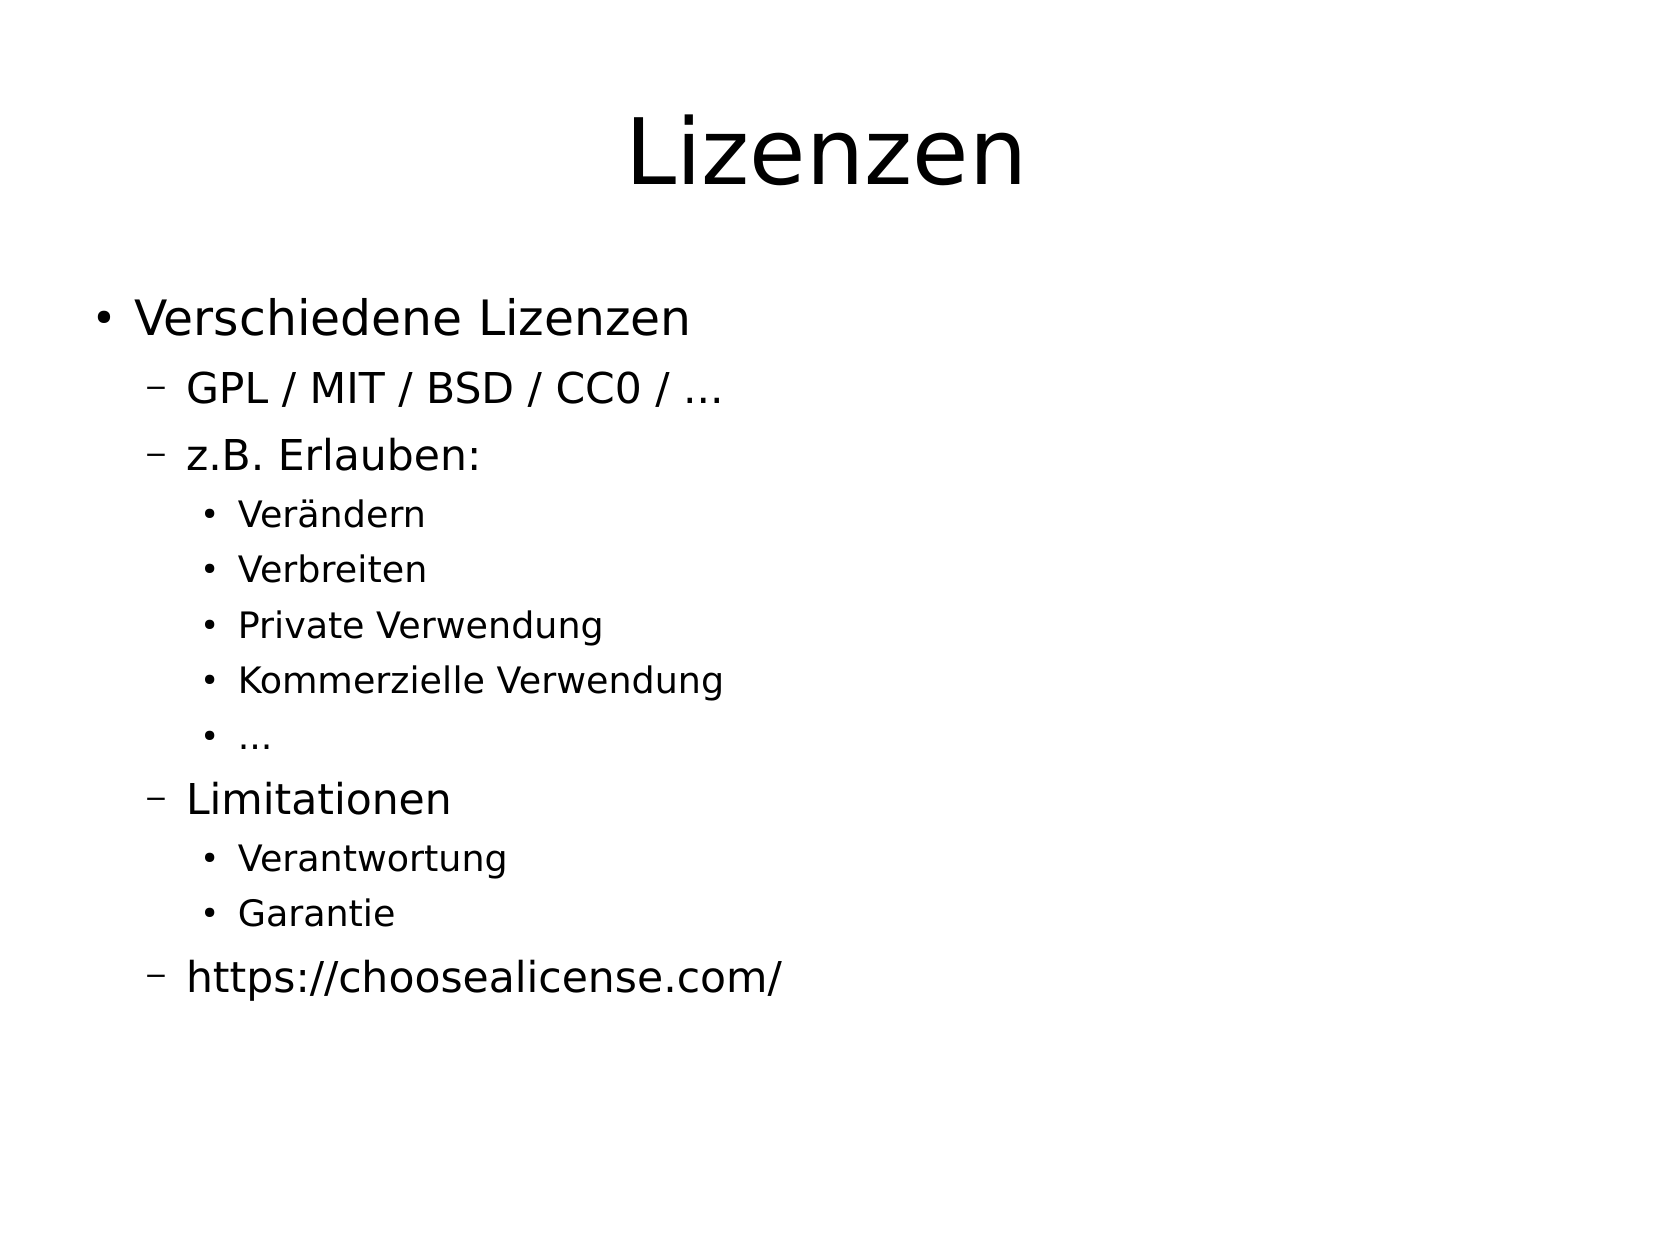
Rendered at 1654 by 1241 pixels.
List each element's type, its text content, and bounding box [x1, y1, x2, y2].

title Lizenzen [82, 49, 1571, 257]
list Verschiedene Lizenzen GPL / MIT / BSD / CC0 / ... z.B. Erlauben: Verändern Verbreiten Private Verwendung Kommerzielle Verwendung ... Limitationen Verantwortung Garantie https://choosealicense.com/ [82, 290, 1571, 1010]
